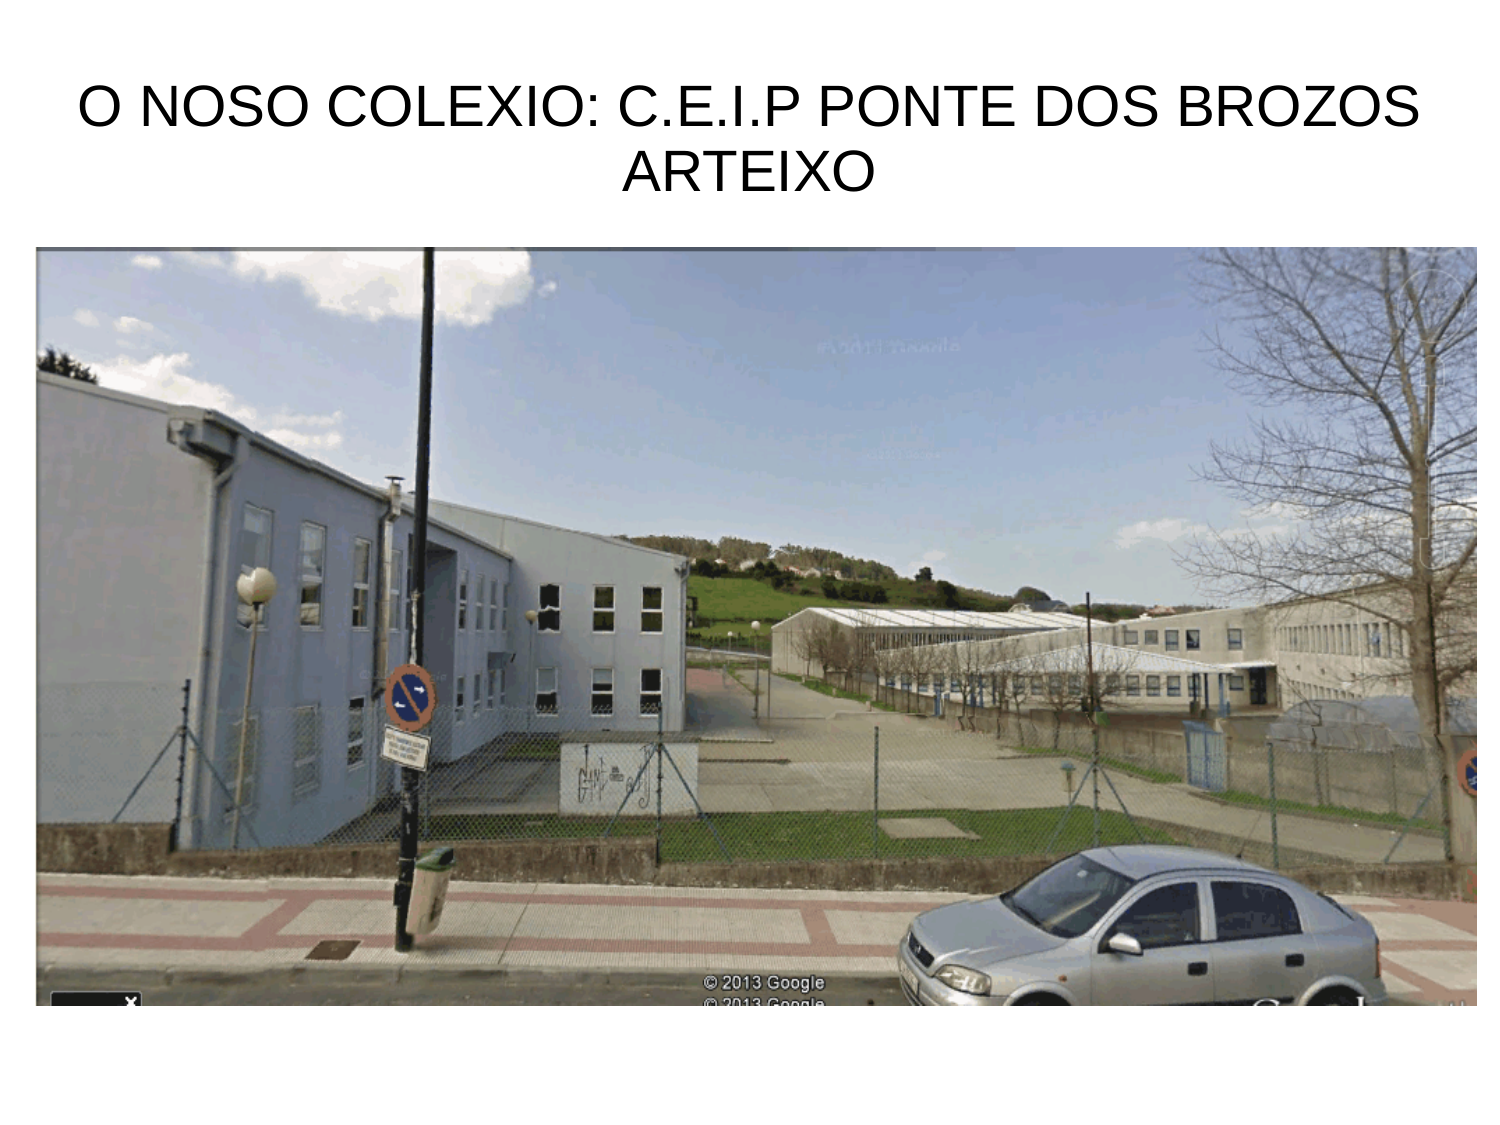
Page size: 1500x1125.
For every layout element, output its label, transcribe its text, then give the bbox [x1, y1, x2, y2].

picture [35, 247, 1477, 1006]
title O NOSO COLEXIO: C.E.I.P PONTE DOS BROZOS ARTEIXO [75, 45, 1426, 233]
